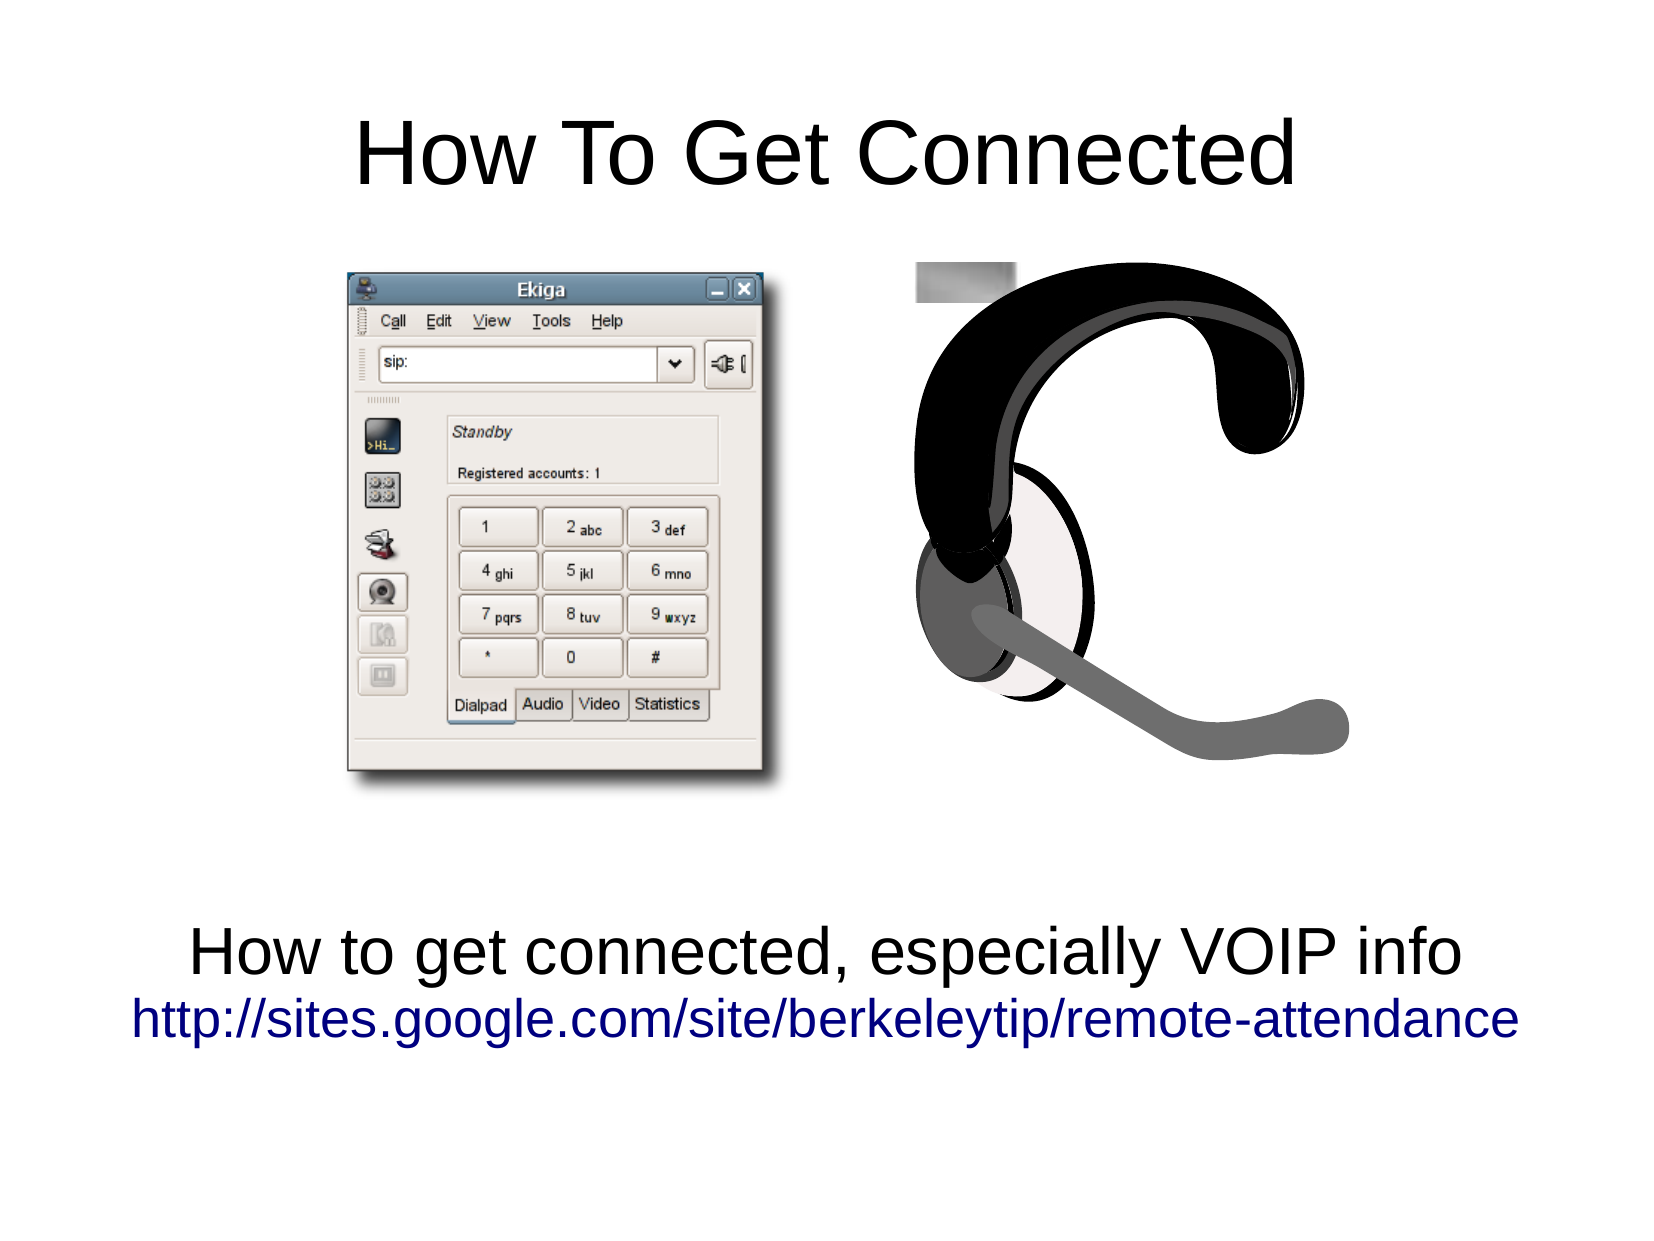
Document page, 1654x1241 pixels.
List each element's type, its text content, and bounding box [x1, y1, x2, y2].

picture [337, 262, 798, 806]
subtitle How to get connected, especially VOIP info http://sites.google.com/site/berkeleytip/remote-attendance [82, 862, 1571, 1102]
picture [914, 262, 1351, 766]
title How To Get Connected [82, 56, 1571, 250]
